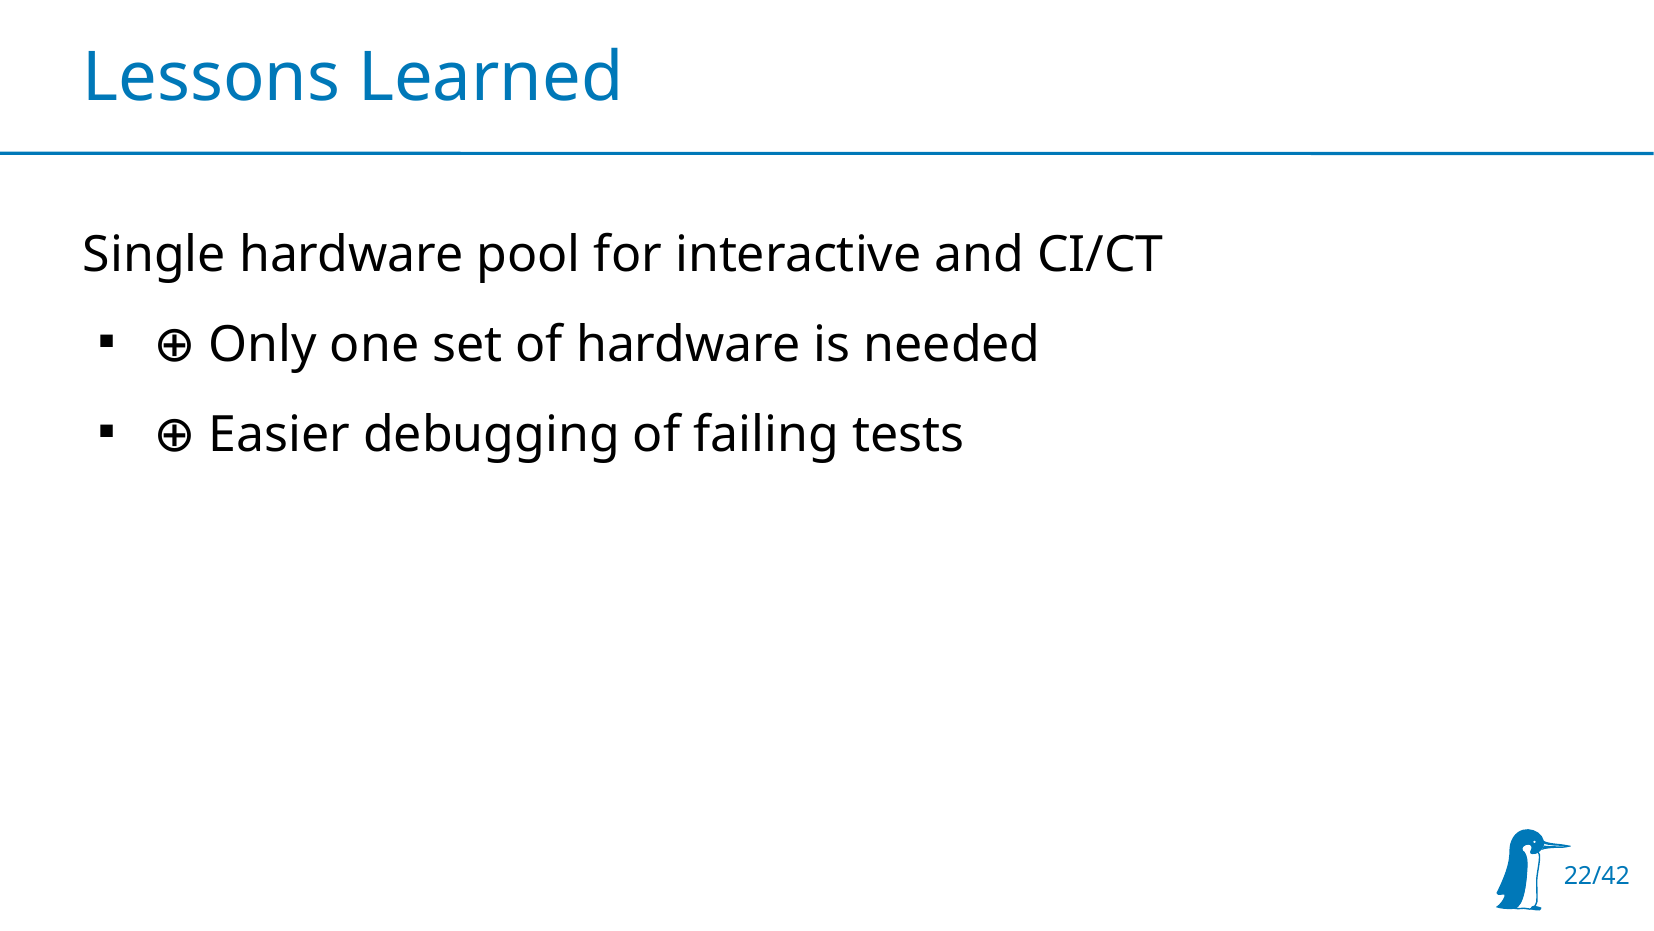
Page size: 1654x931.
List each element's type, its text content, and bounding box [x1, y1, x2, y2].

list Single hardware pool for interactive and CI/CT ⊕ Only one set of hardware is needed ⊕ Easier debugging of failing tests [82, 217, 1571, 861]
title Lessons Learned [82, 30, 1571, 121]
